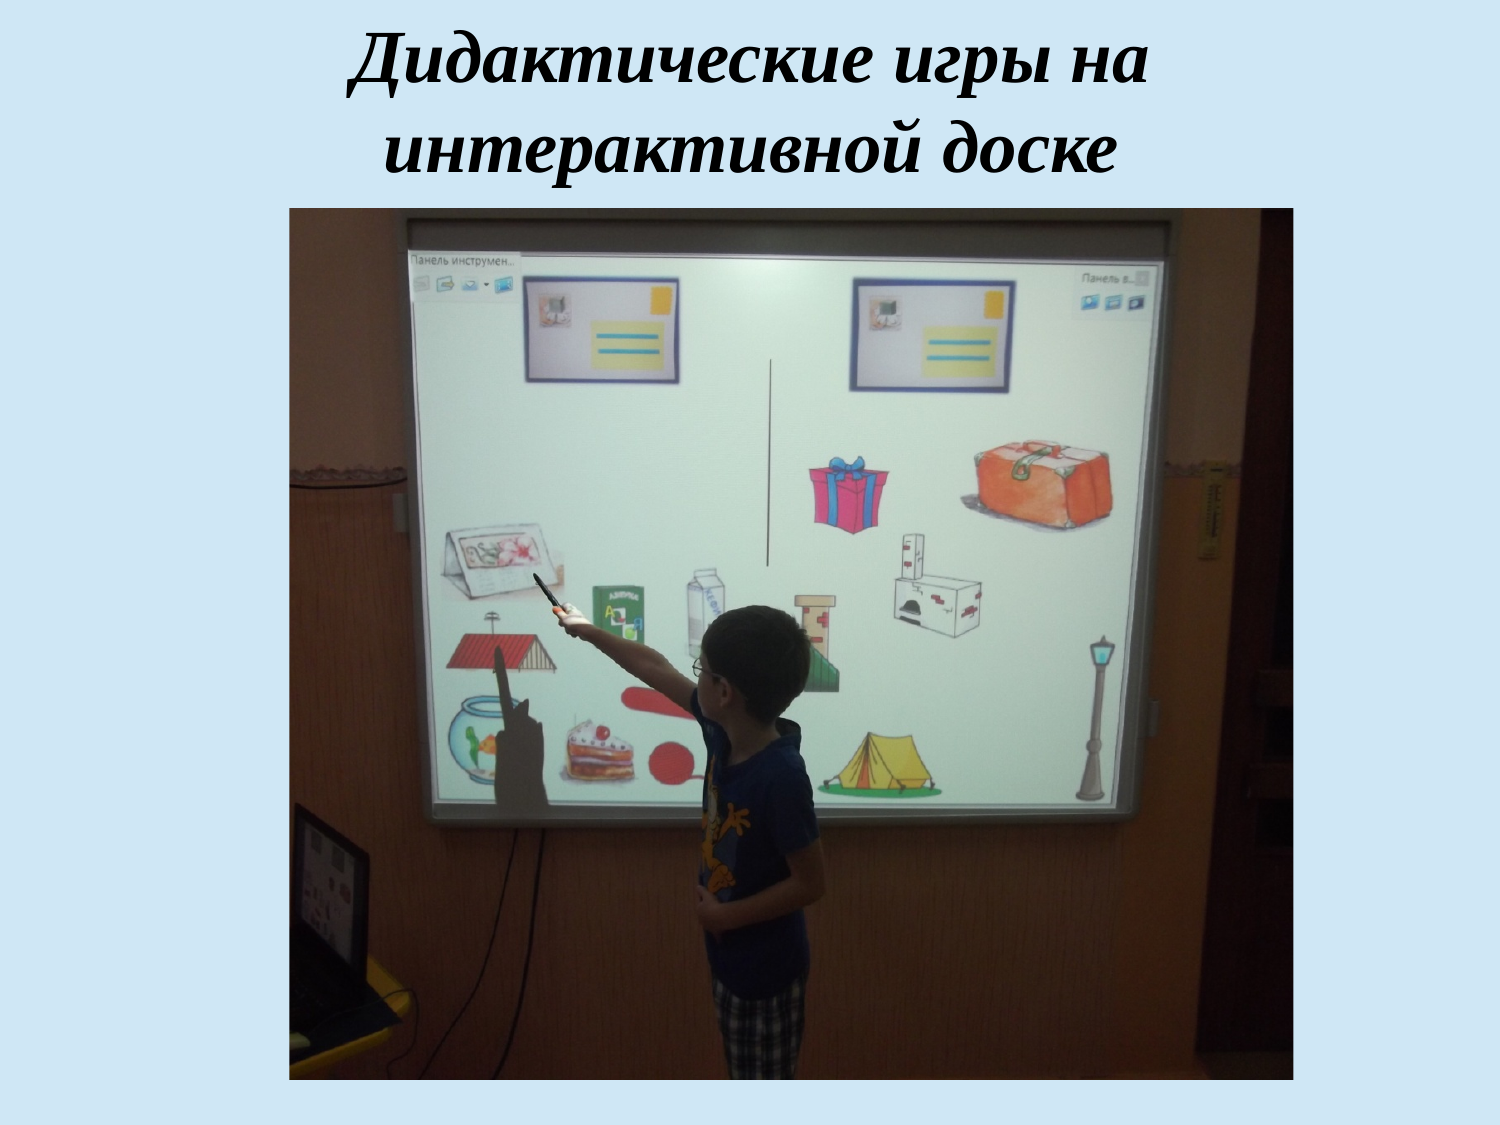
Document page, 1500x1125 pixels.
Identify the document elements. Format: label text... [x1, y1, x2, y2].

title Дидактические игры на интерактивной доске [76, 0, 1427, 188]
picture [289, 208, 1294, 1080]
